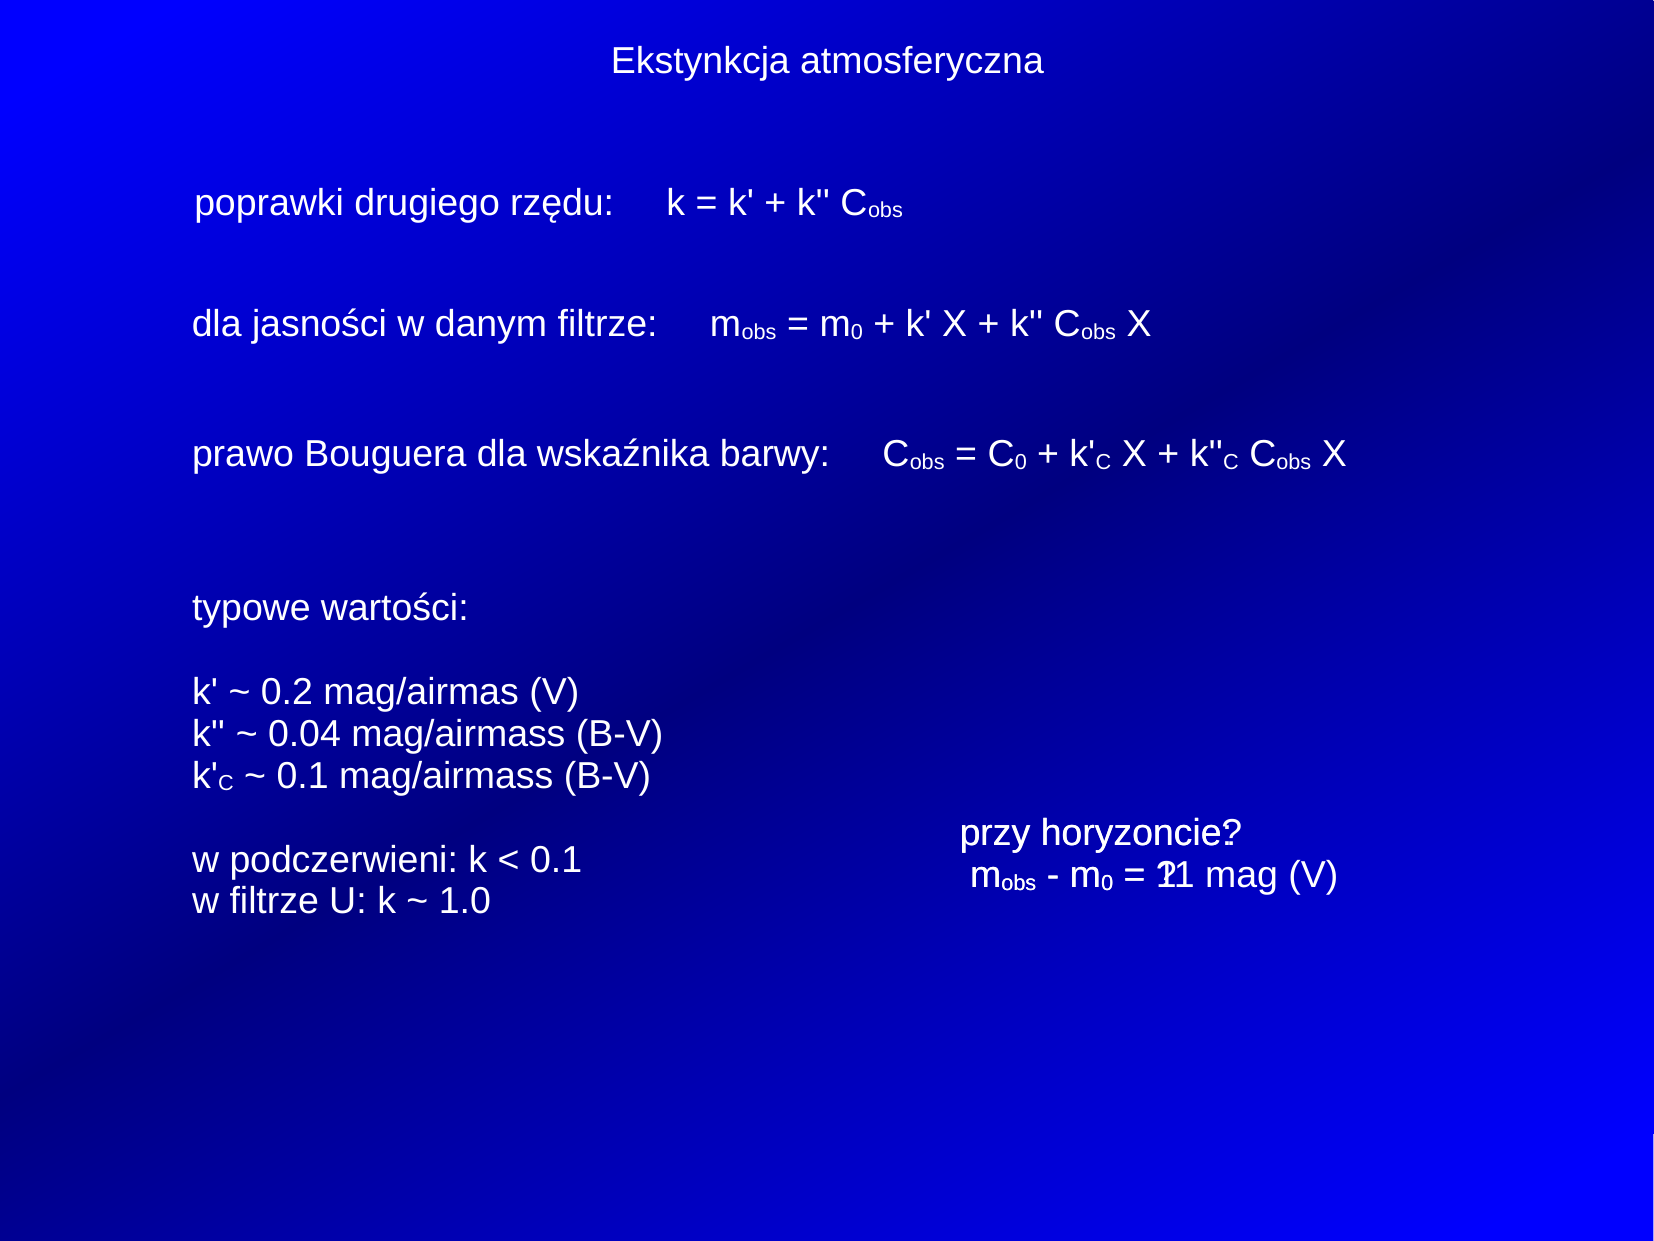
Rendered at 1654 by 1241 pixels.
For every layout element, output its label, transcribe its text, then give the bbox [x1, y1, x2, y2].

text_box prawo Bouguera dla wskaźnika barwy: Cobs = C0 + k'C X + k''C Cobs X [177, 425, 1362, 495]
text_box typowe wartości: k' ~ 0.2 mag/airmas (V) k'' ~ 0.04 mag/airmass (B-V) k'C ~ 0.1 mag/airmass (B-V) w podczerwieni: k < 0.1 w filtrze U: k ~ 1.0 [177, 578, 679, 942]
text_box dla jasności w danym filtrze: mobs = m0 + k' X + k'' Cobs X [177, 295, 1167, 365]
text_box przy horyzoncie: mobs - m0 = 11 mag (V) [944, 804, 1354, 916]
text_box Ekstynkcja atmosferyczna [596, 31, 1059, 89]
text_box poprawki drugiego rzędu: k = k' + k'' Cobs [179, 173, 918, 243]
